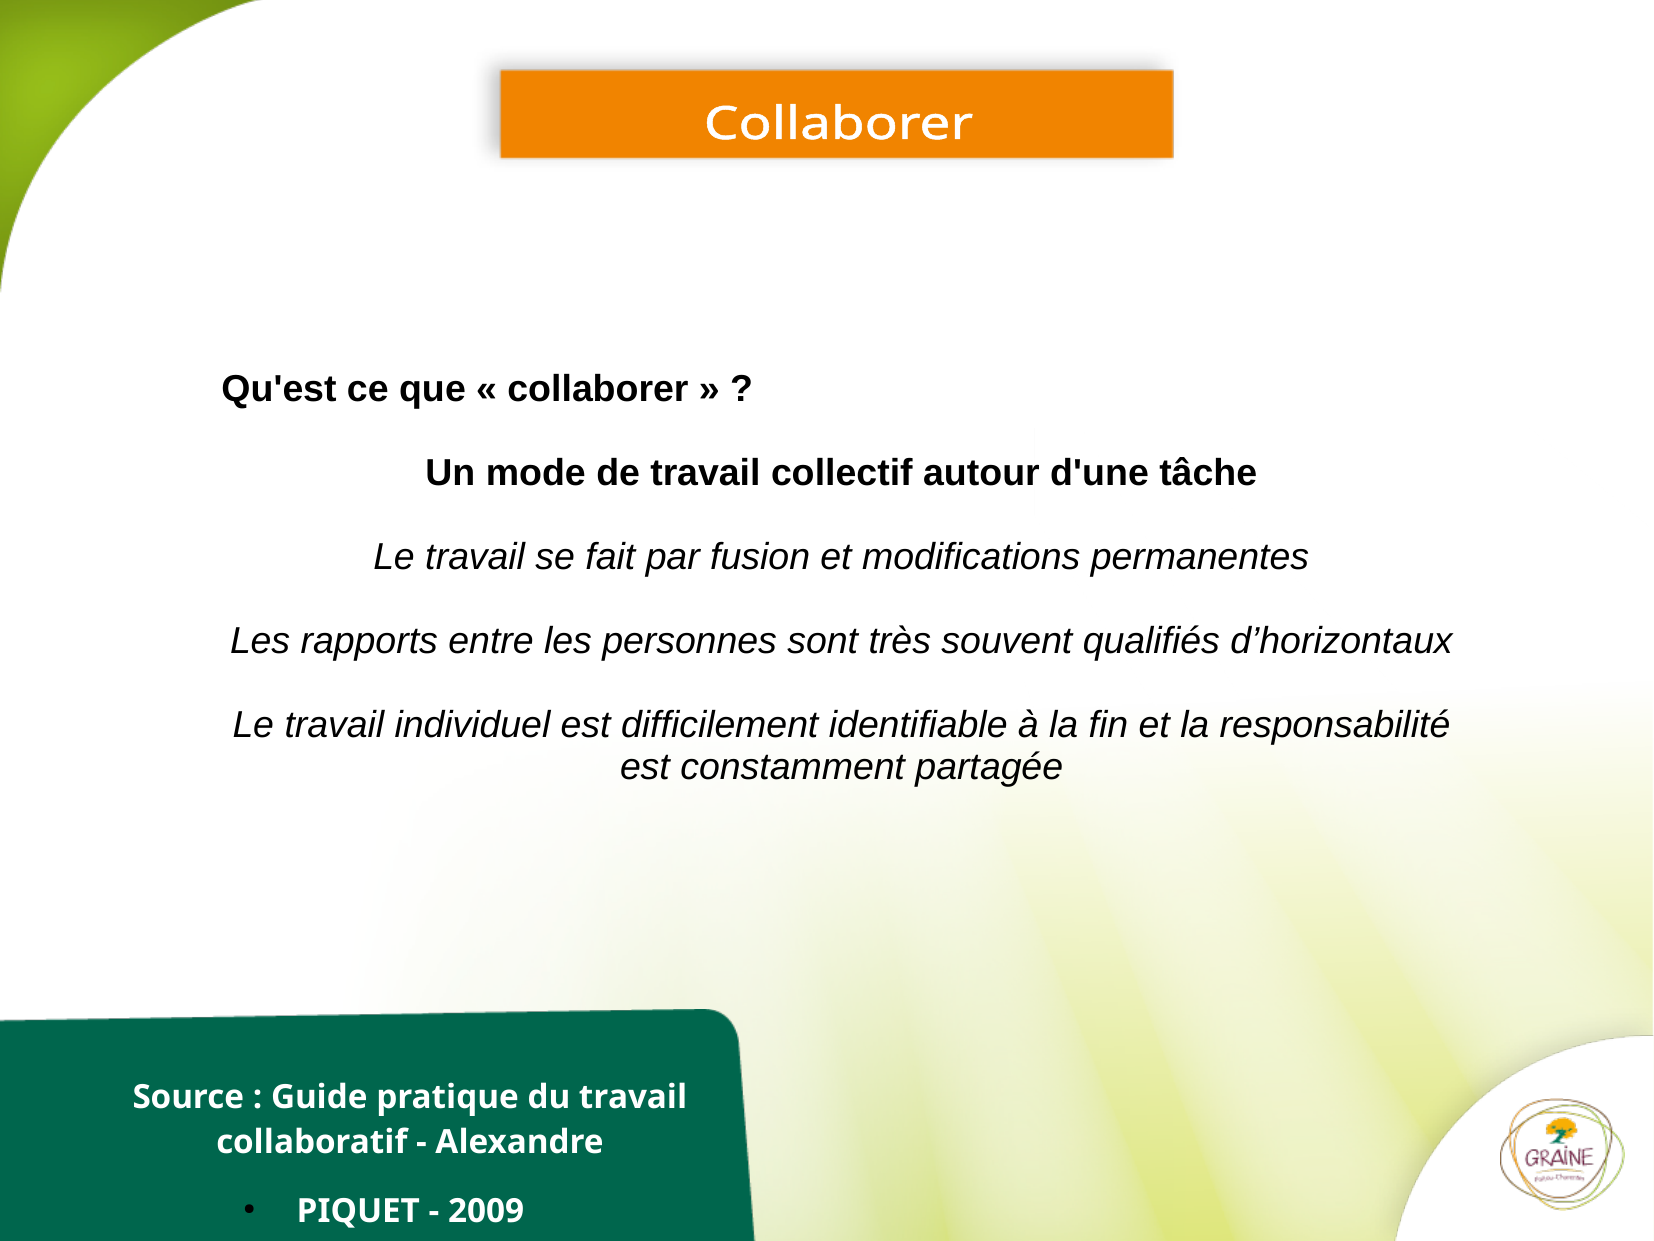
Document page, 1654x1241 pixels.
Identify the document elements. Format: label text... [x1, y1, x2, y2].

picture [0, 428, 1654, 1241]
text_box Qu'est ce que « collaborer » ? Un mode de travail collectif autour d'une tâche Le travail se fait par fusion et modifications permanentes Les rapports entre les personnes sont très souvent qualifiés d’horizontaux Le travail individuel est difficilement identifiable à la fin et la responsabilité est constamment partagée [206, 360, 1477, 795]
picture [472, 46, 1182, 172]
list Source : Guide pratique du travail collaboratif - Alexandre PIQUET - 2009 [0, 1003, 709, 1241]
picture [0, 0, 263, 300]
title Collaborer [501, 47, 1176, 196]
